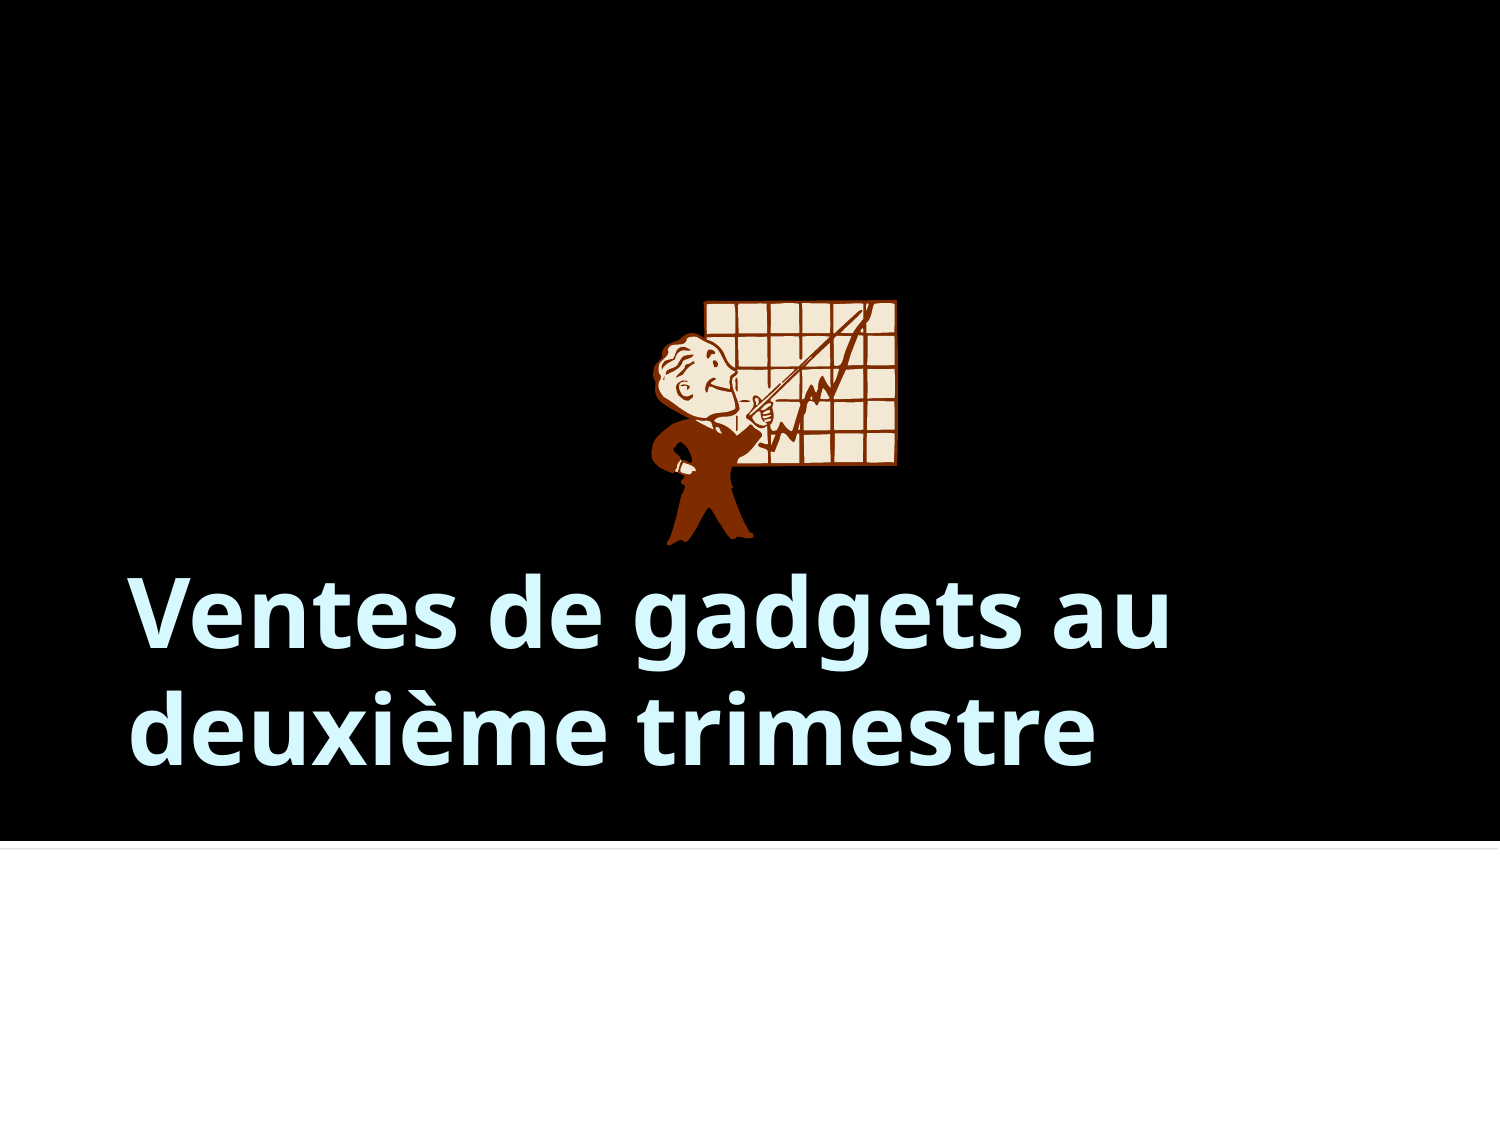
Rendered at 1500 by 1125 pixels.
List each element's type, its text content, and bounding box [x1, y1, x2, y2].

text_box Ventes de gadgets au deuxième trimestre [112, 550, 1438, 825]
picture [651, 299, 899, 546]
